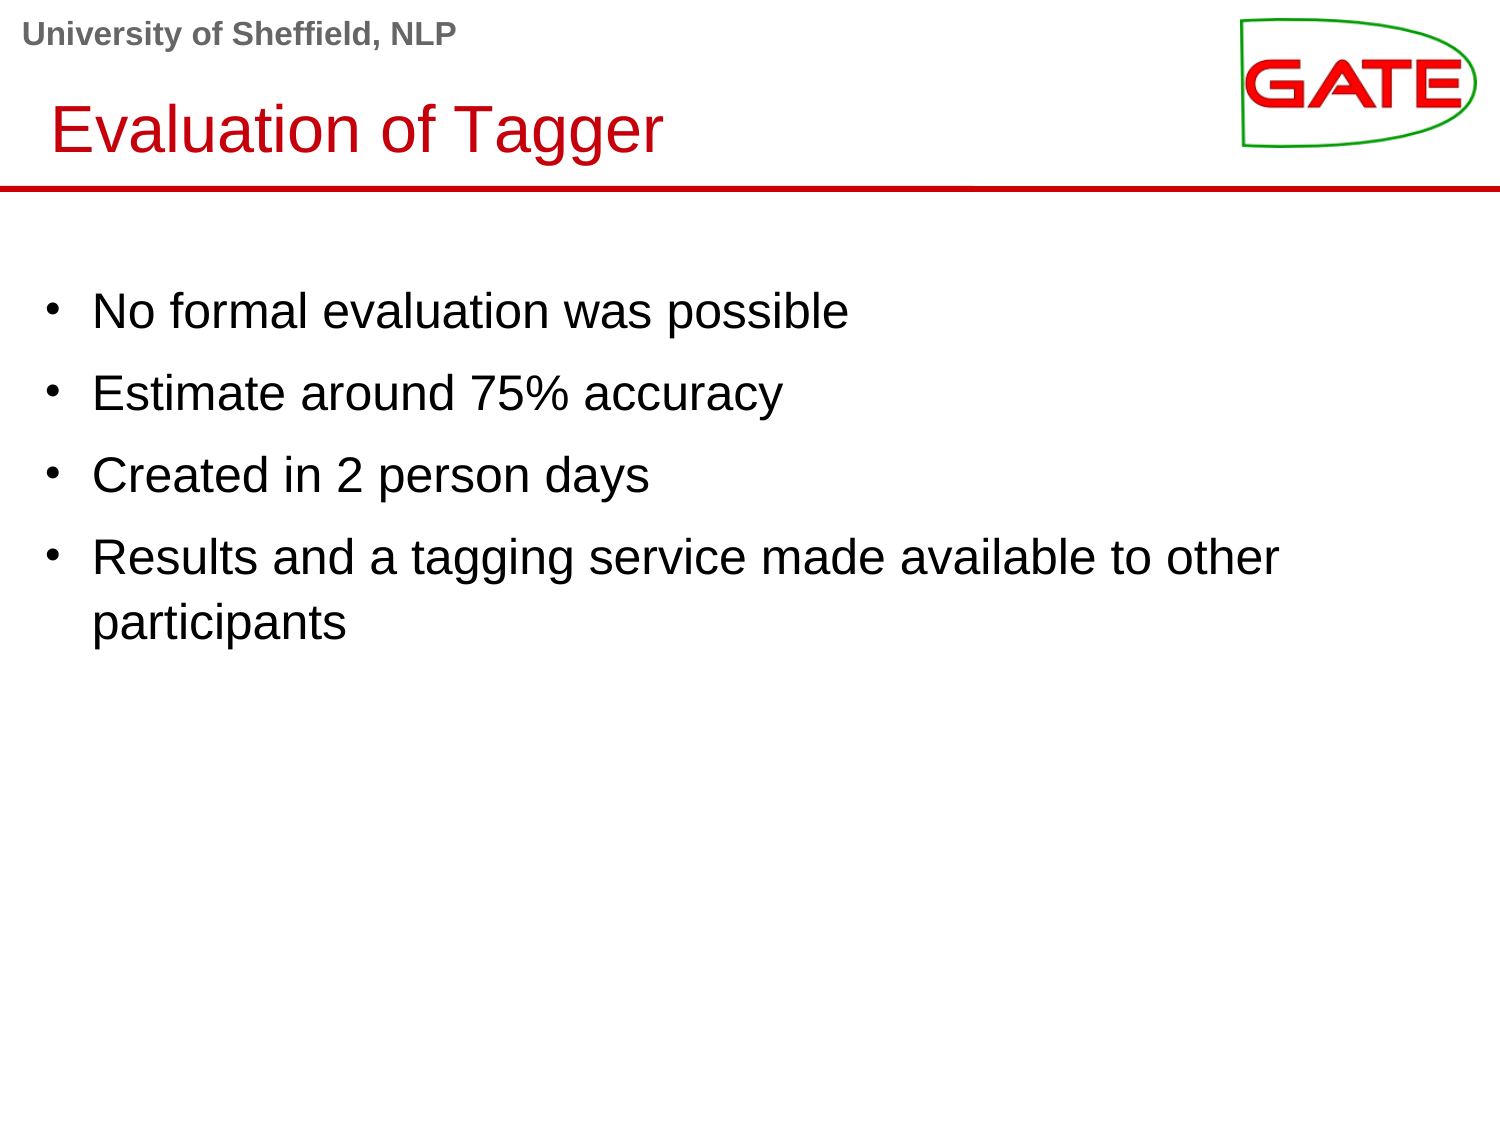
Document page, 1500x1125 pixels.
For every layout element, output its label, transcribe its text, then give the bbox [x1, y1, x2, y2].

picture [1240, 18, 1477, 148]
list No formal evaluation was possible Estimate around 75% accuracy Created in 2 person days Results and a tagging service made available to other participants [29, 265, 1447, 1093]
title Evaluation of Tagger [36, 59, 1312, 174]
